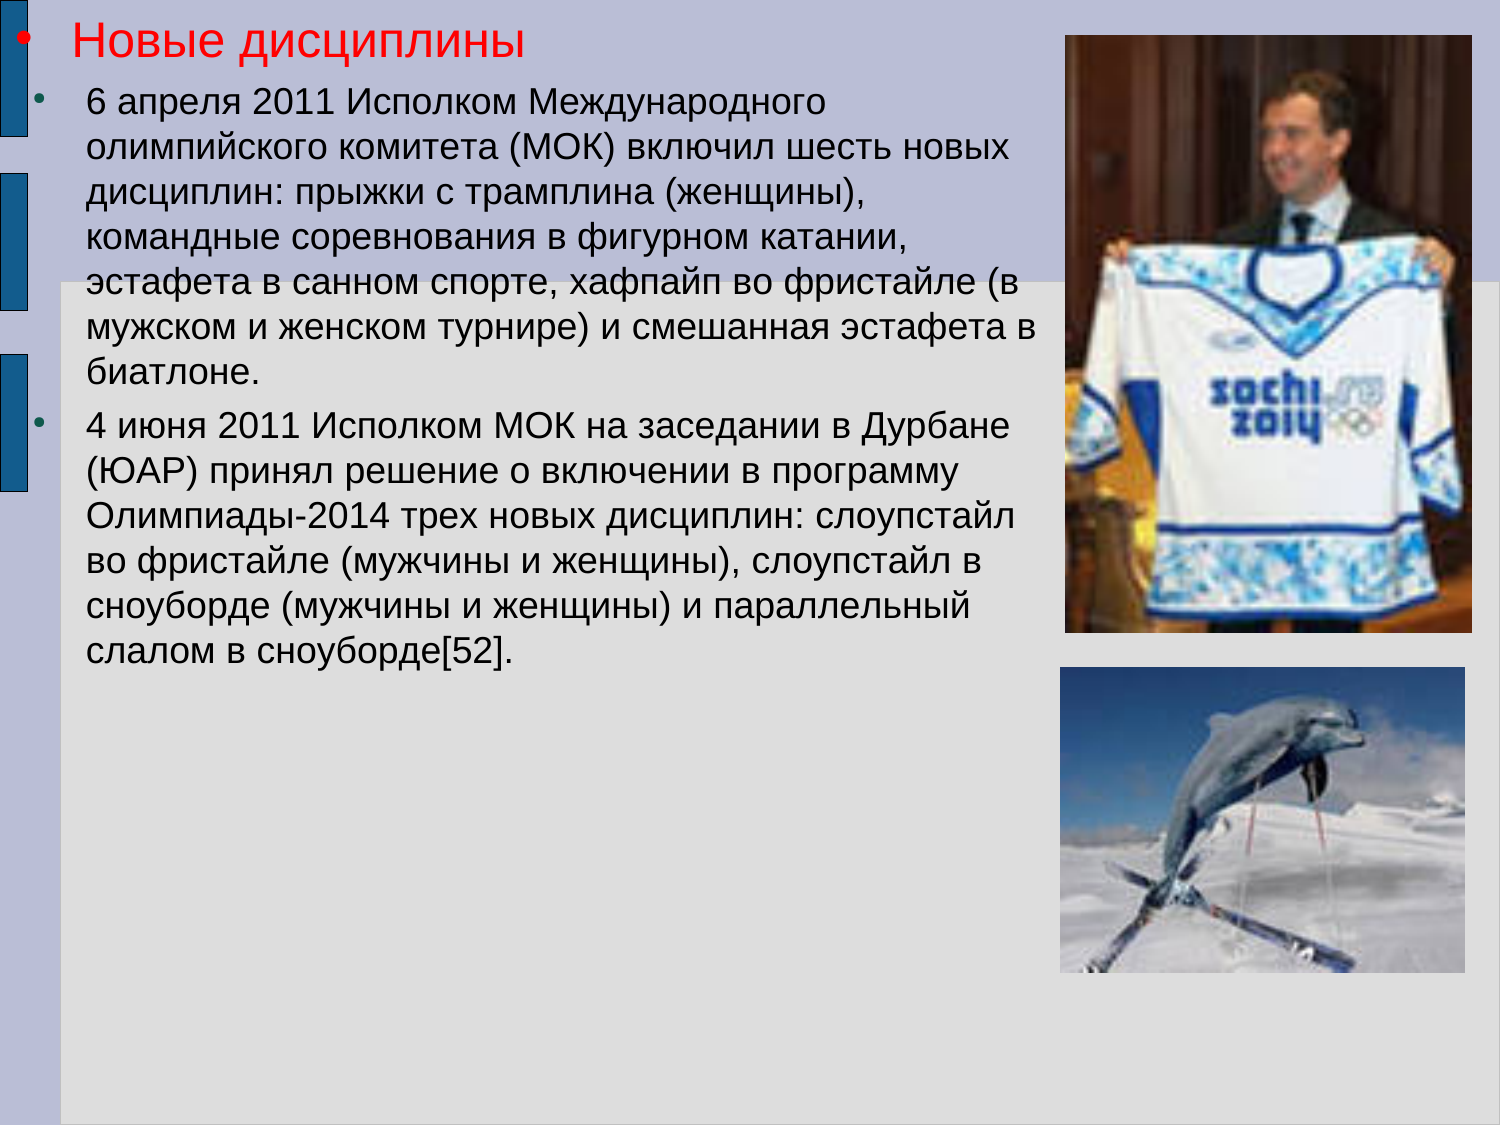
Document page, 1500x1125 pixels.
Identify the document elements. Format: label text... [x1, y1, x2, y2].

list Новые дисциплины 6 апреля 2011 Исполком Международного олимпийского комитета (МОК) включил шесть новых дисциплин: прыжки с трамплина (женщины), командные соревнования в фигурном катании, эстафета в санном спорте, хафпайп во фристайле (в мужском и женском турнире) и смешанная эстафета в биатлоне. 4 июня 2011 Исполком МОК на заседании в Дурбане (ЮАР) принял решение о включении в программу Олимпиады-2014 трех новых дисциплин: слоупстайл во фристайле (мужчины и женщины), слоупстайл в сноуборде (мужчины и женщины) и параллельный слалом в сноуборде[52]. [0, 0, 1079, 1125]
picture [1065, 35, 1472, 633]
picture [1060, 667, 1465, 973]
